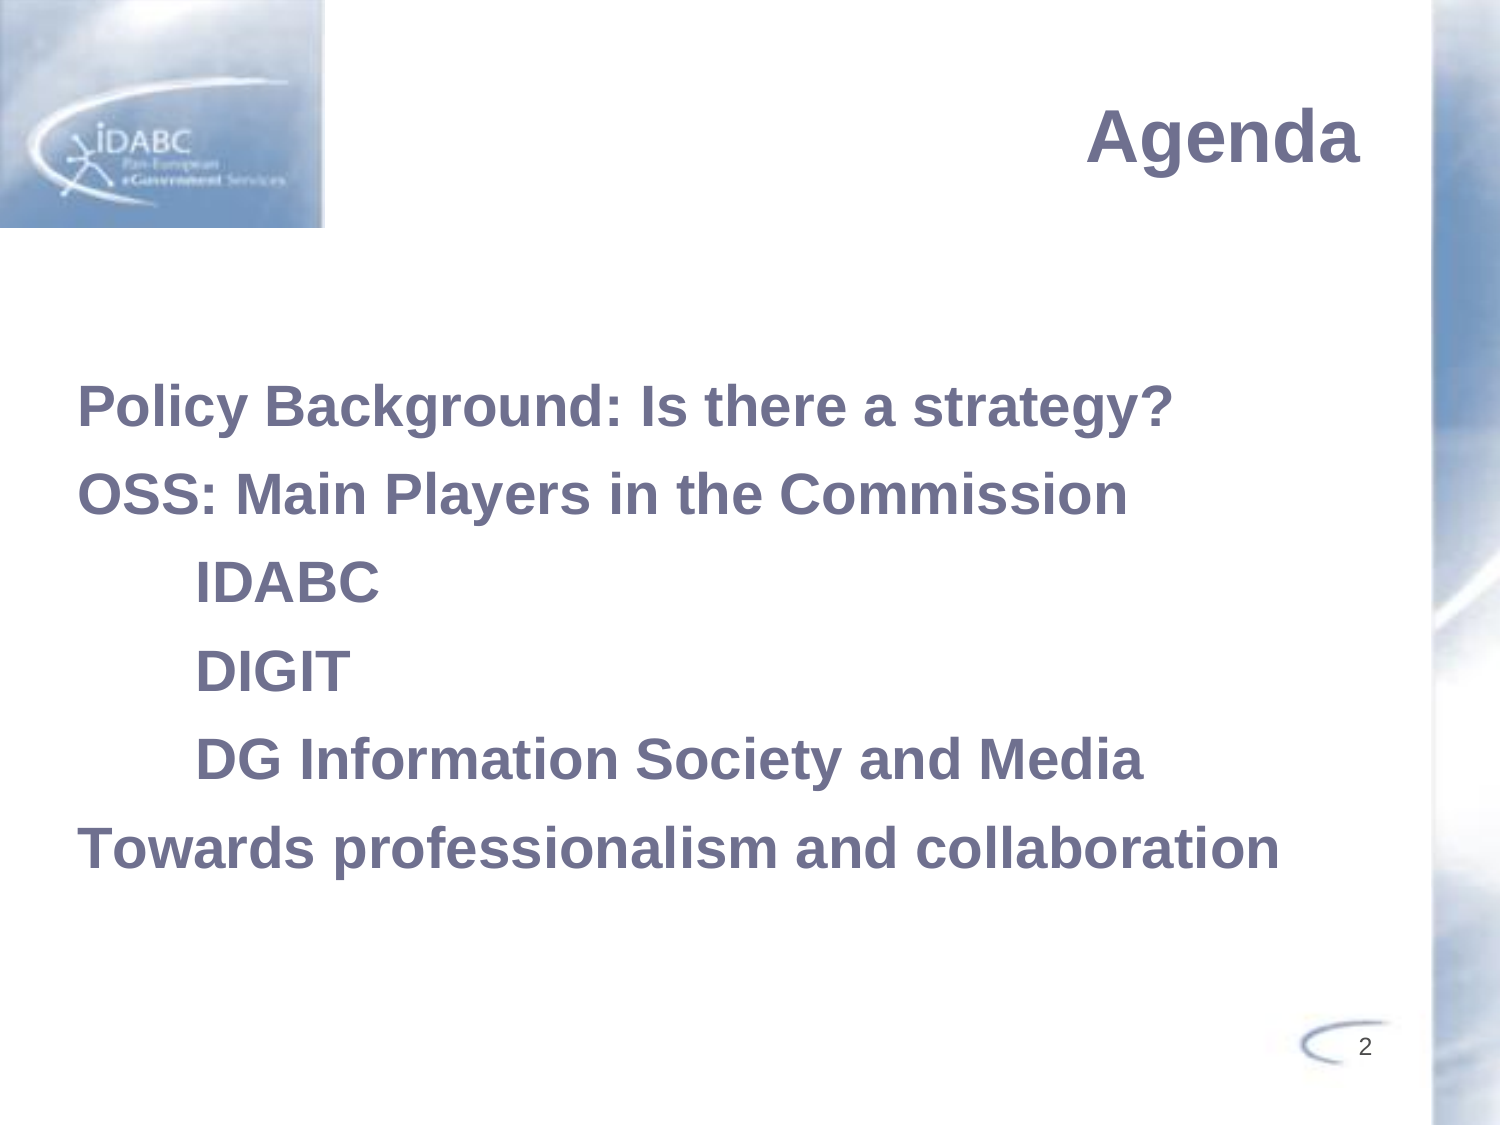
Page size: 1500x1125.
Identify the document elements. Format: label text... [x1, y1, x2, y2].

title Agenda [187, 75, 1375, 197]
text_box Policy Background: Is there a strategy? OSS: Main Players in the Commission IDABC DIGIT DG Information Society and Media Towards professionalism and collaboration [31, 376, 1500, 887]
